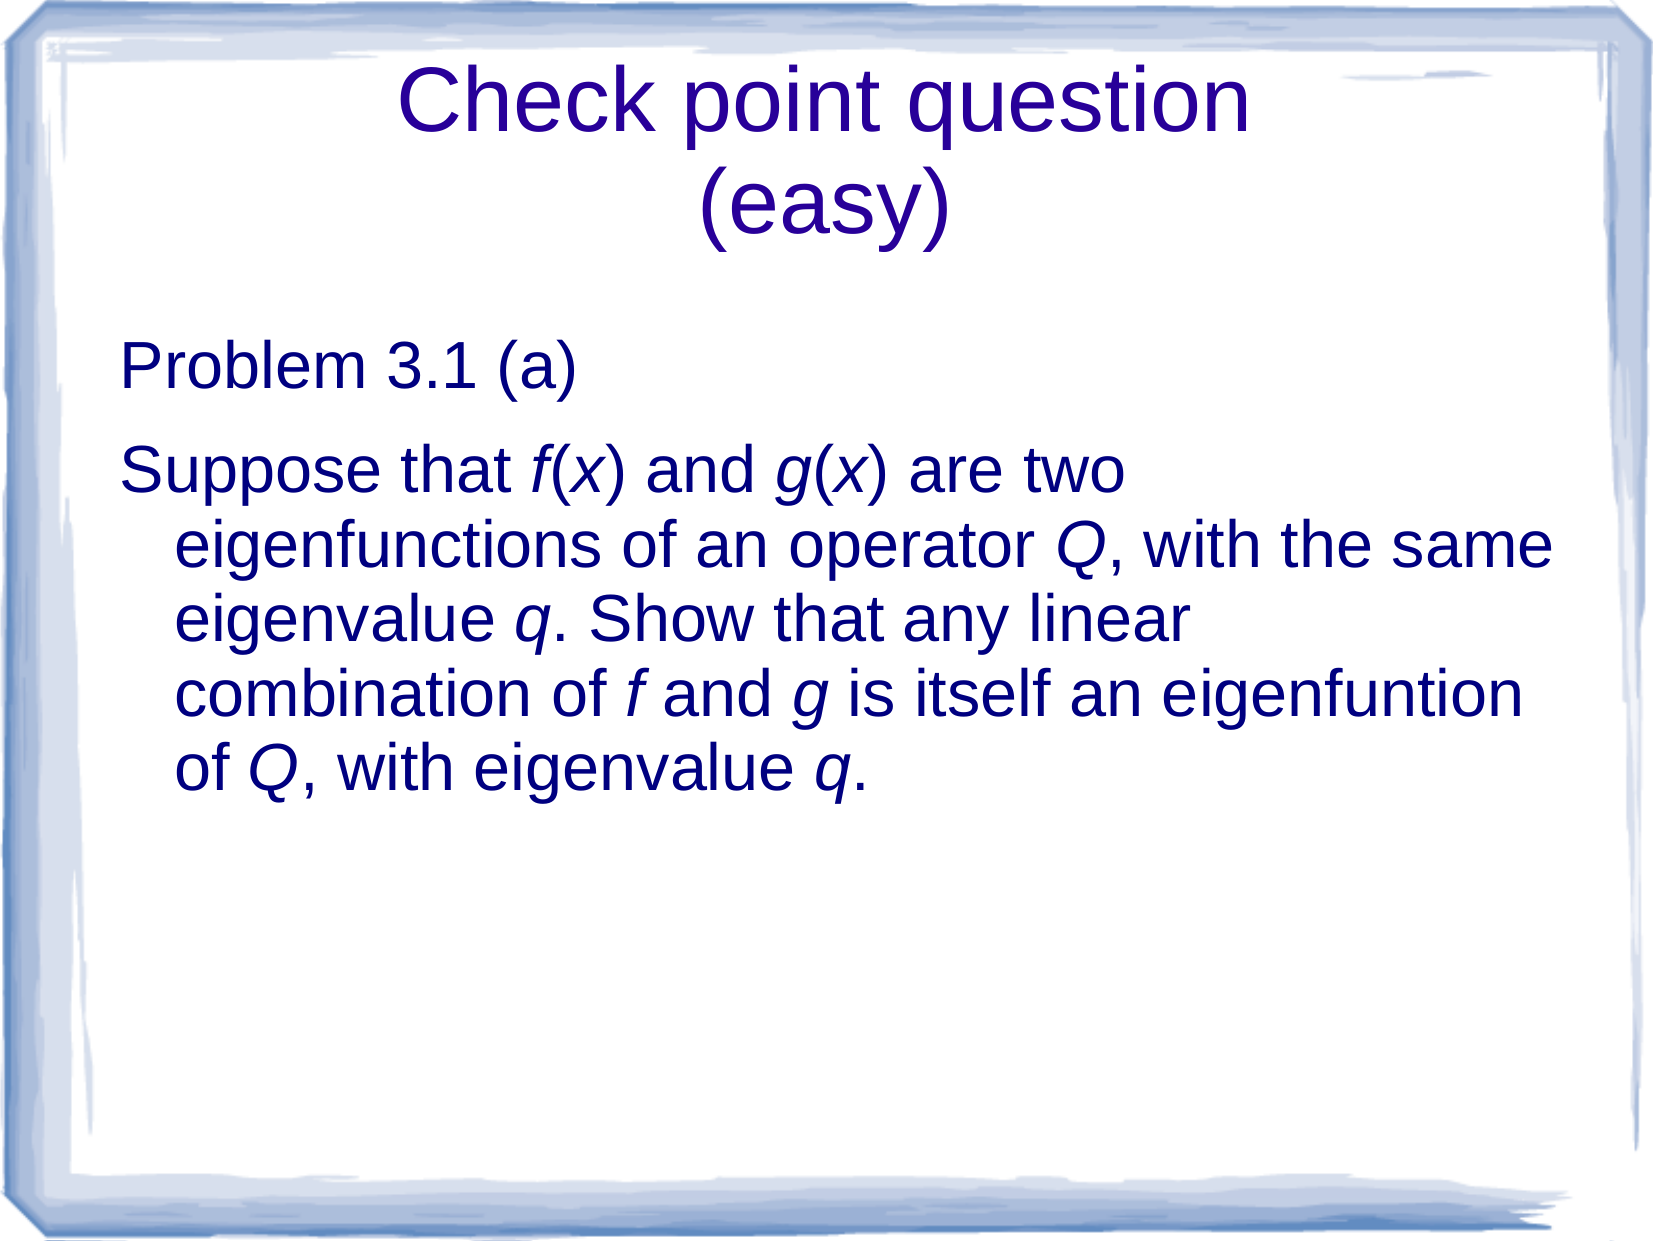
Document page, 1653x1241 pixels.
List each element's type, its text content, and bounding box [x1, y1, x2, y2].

title Check point question (easy) [82, 49, 1569, 255]
list Problem 3.1 (a) Suppose that f(x) and g(x) are two eigenfunctions of an operator Q, with the same eigenvalue q. Show that any linear combination of f and g is itself an eigenfuntion of Q, with eigenvalue q. [117, 324, 1569, 856]
picture [0, 0, 1653, 1241]
